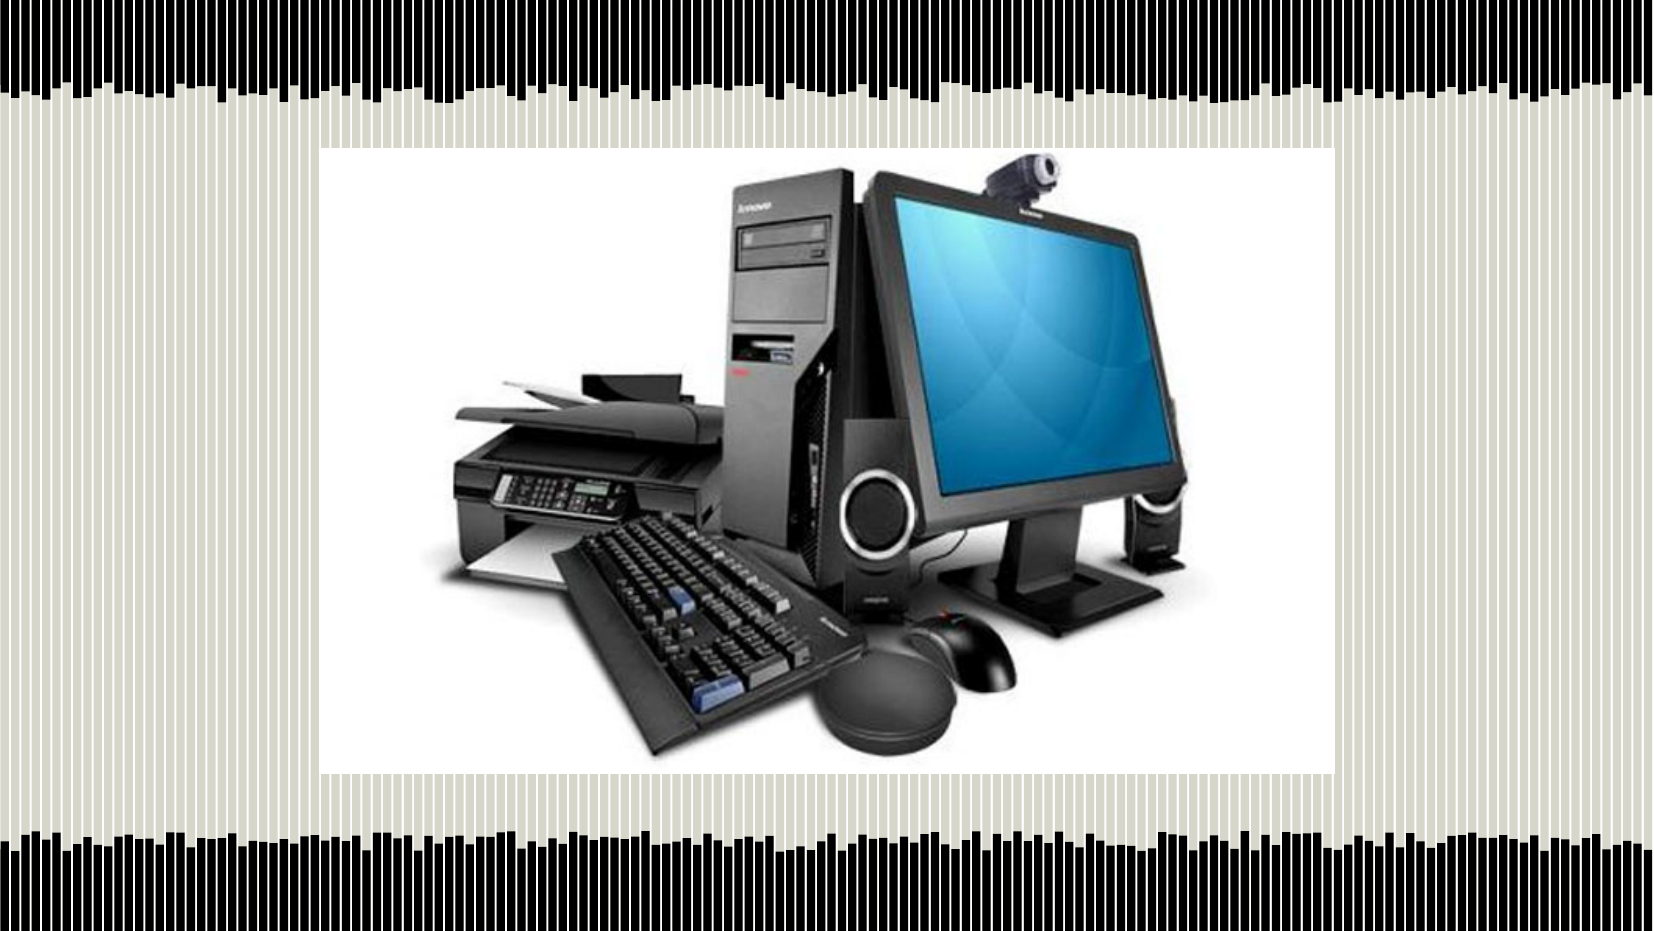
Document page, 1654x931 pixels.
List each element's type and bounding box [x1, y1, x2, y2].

picture [319, 148, 1335, 774]
